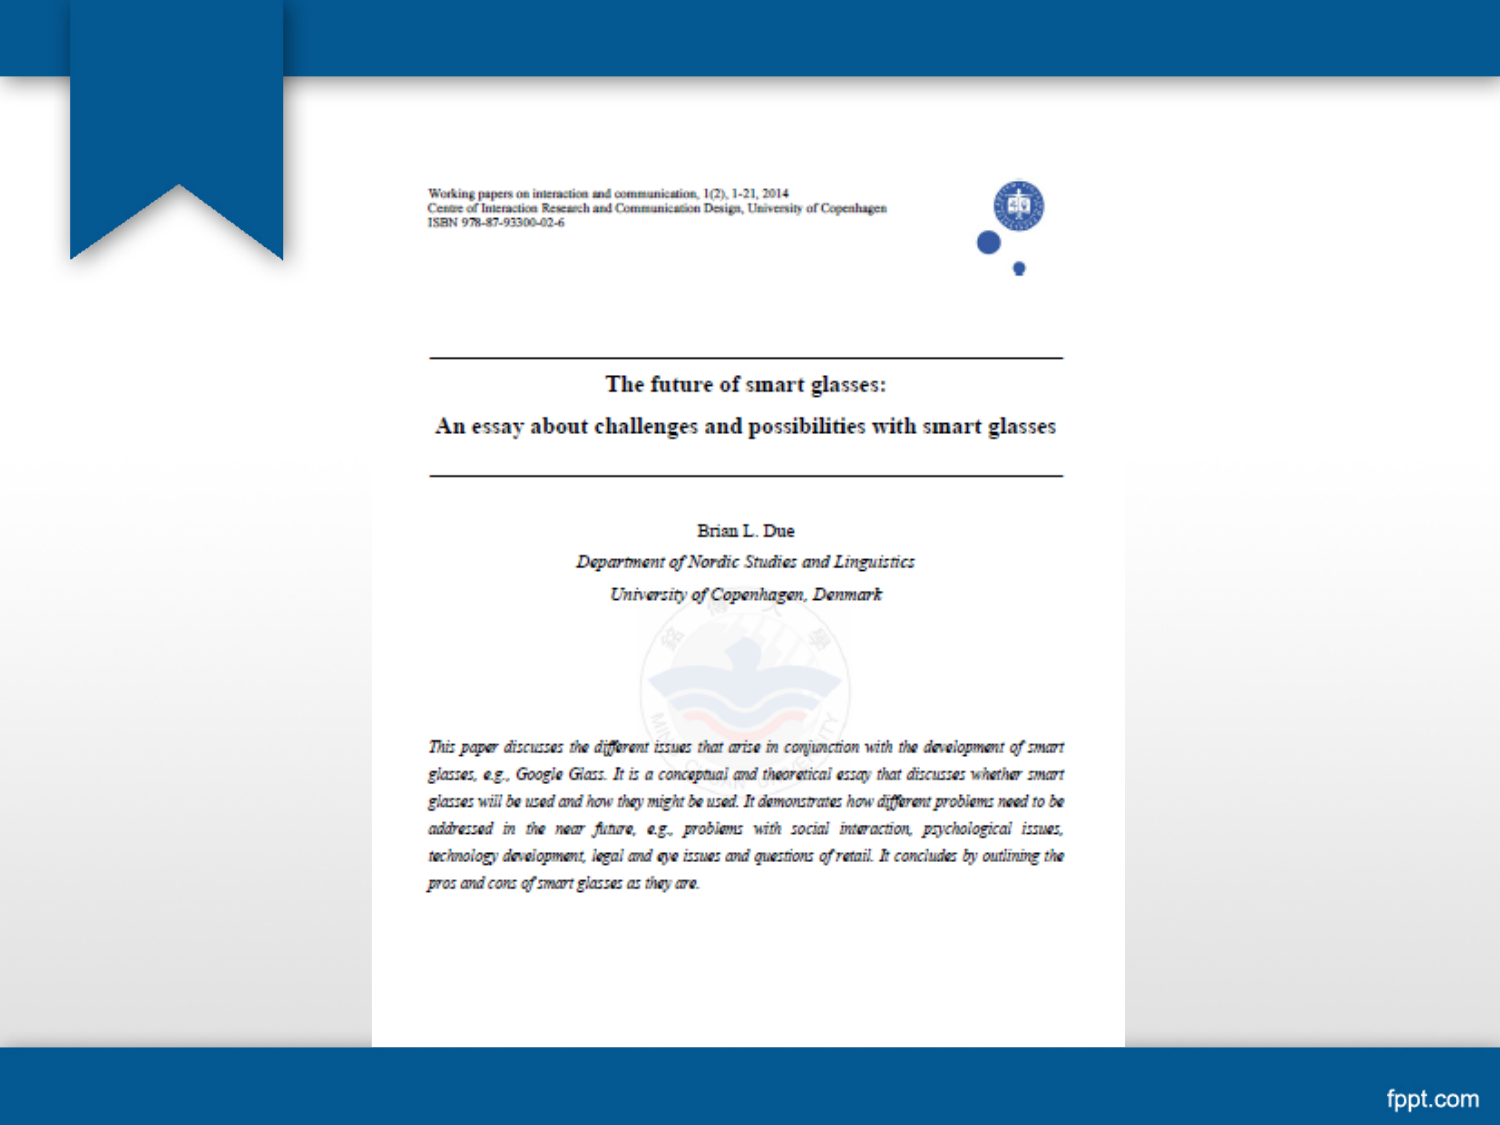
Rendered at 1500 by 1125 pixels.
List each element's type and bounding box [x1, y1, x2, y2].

picture [371, 160, 1126, 1047]
